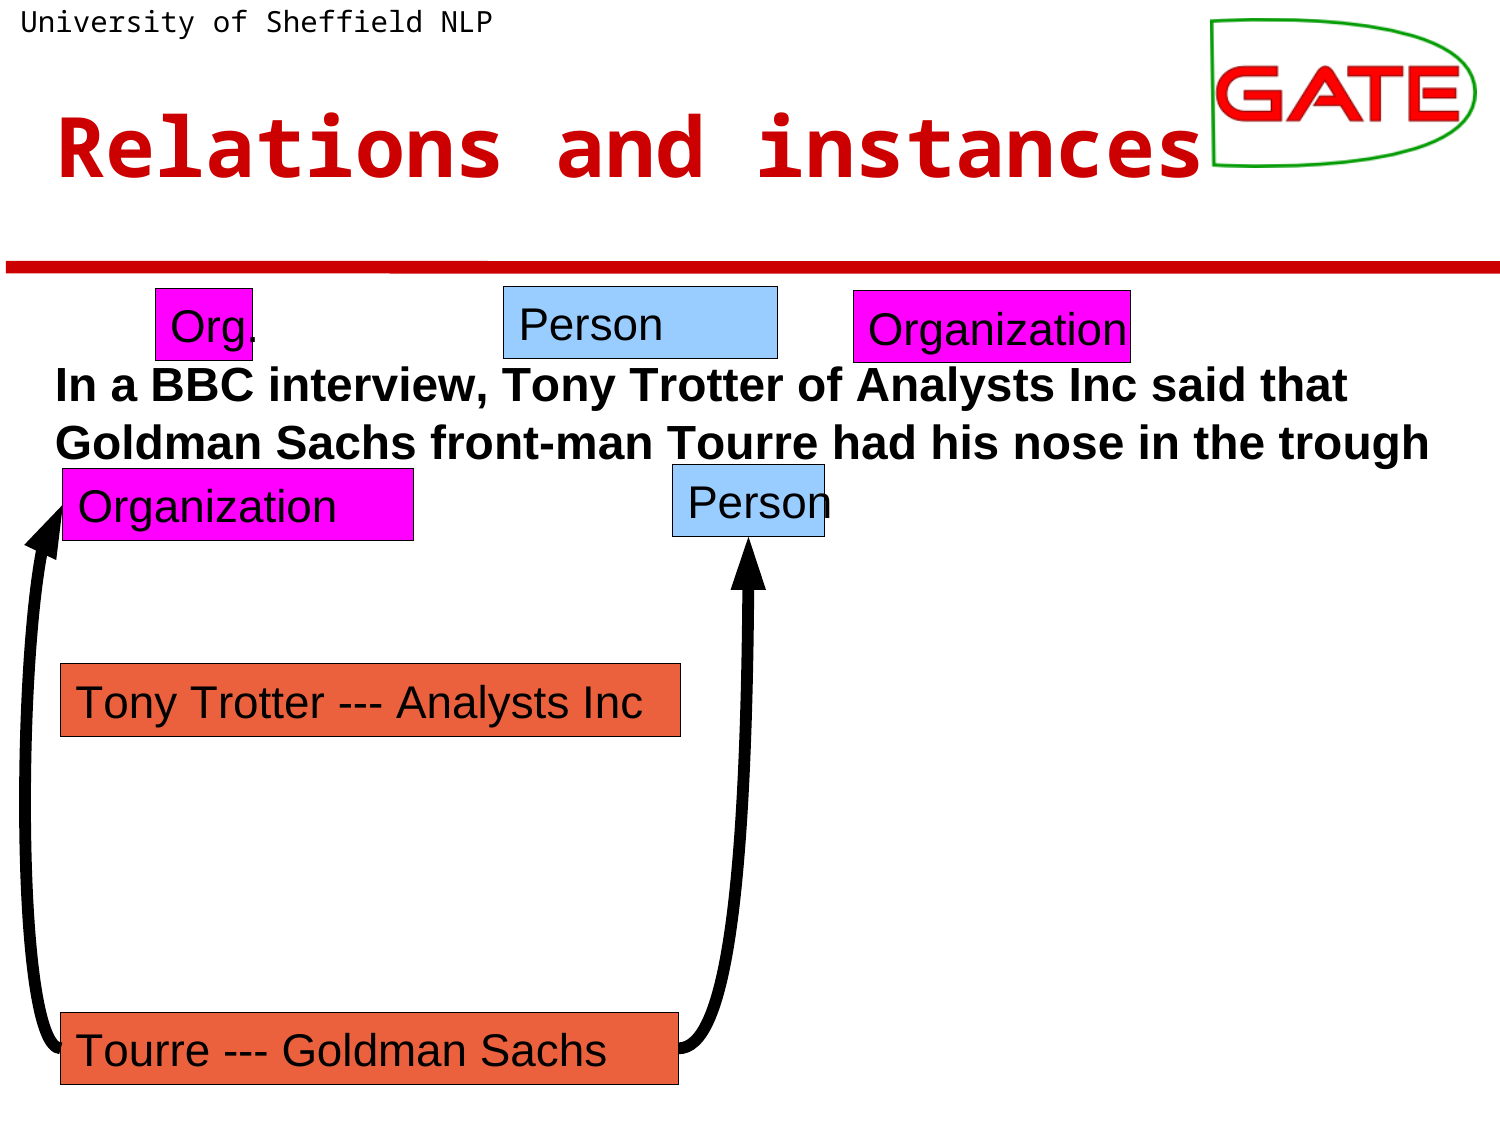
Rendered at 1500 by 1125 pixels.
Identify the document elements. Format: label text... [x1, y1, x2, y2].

text_box Tourre --- Goldman Sachs [60, 1012, 679, 1085]
text_box In a BBC interview, Tony Trotter of Analysts Inc said that Goldman Sachs front-man Tourre had his nose in the trough [40, 346, 1477, 477]
text_box Org. [155, 288, 253, 346]
title Relations and instances [41, 37, 1391, 254]
text_box Tony Trotter --- Analysts Inc [60, 663, 681, 737]
picture [1210, 18, 1477, 168]
text_box Org. [226, 320, 238, 339]
text_box Person [503, 286, 778, 346]
text_box Person [672, 477, 825, 537]
text_box Organization [853, 290, 1131, 346]
text_box Organization [62, 477, 414, 541]
